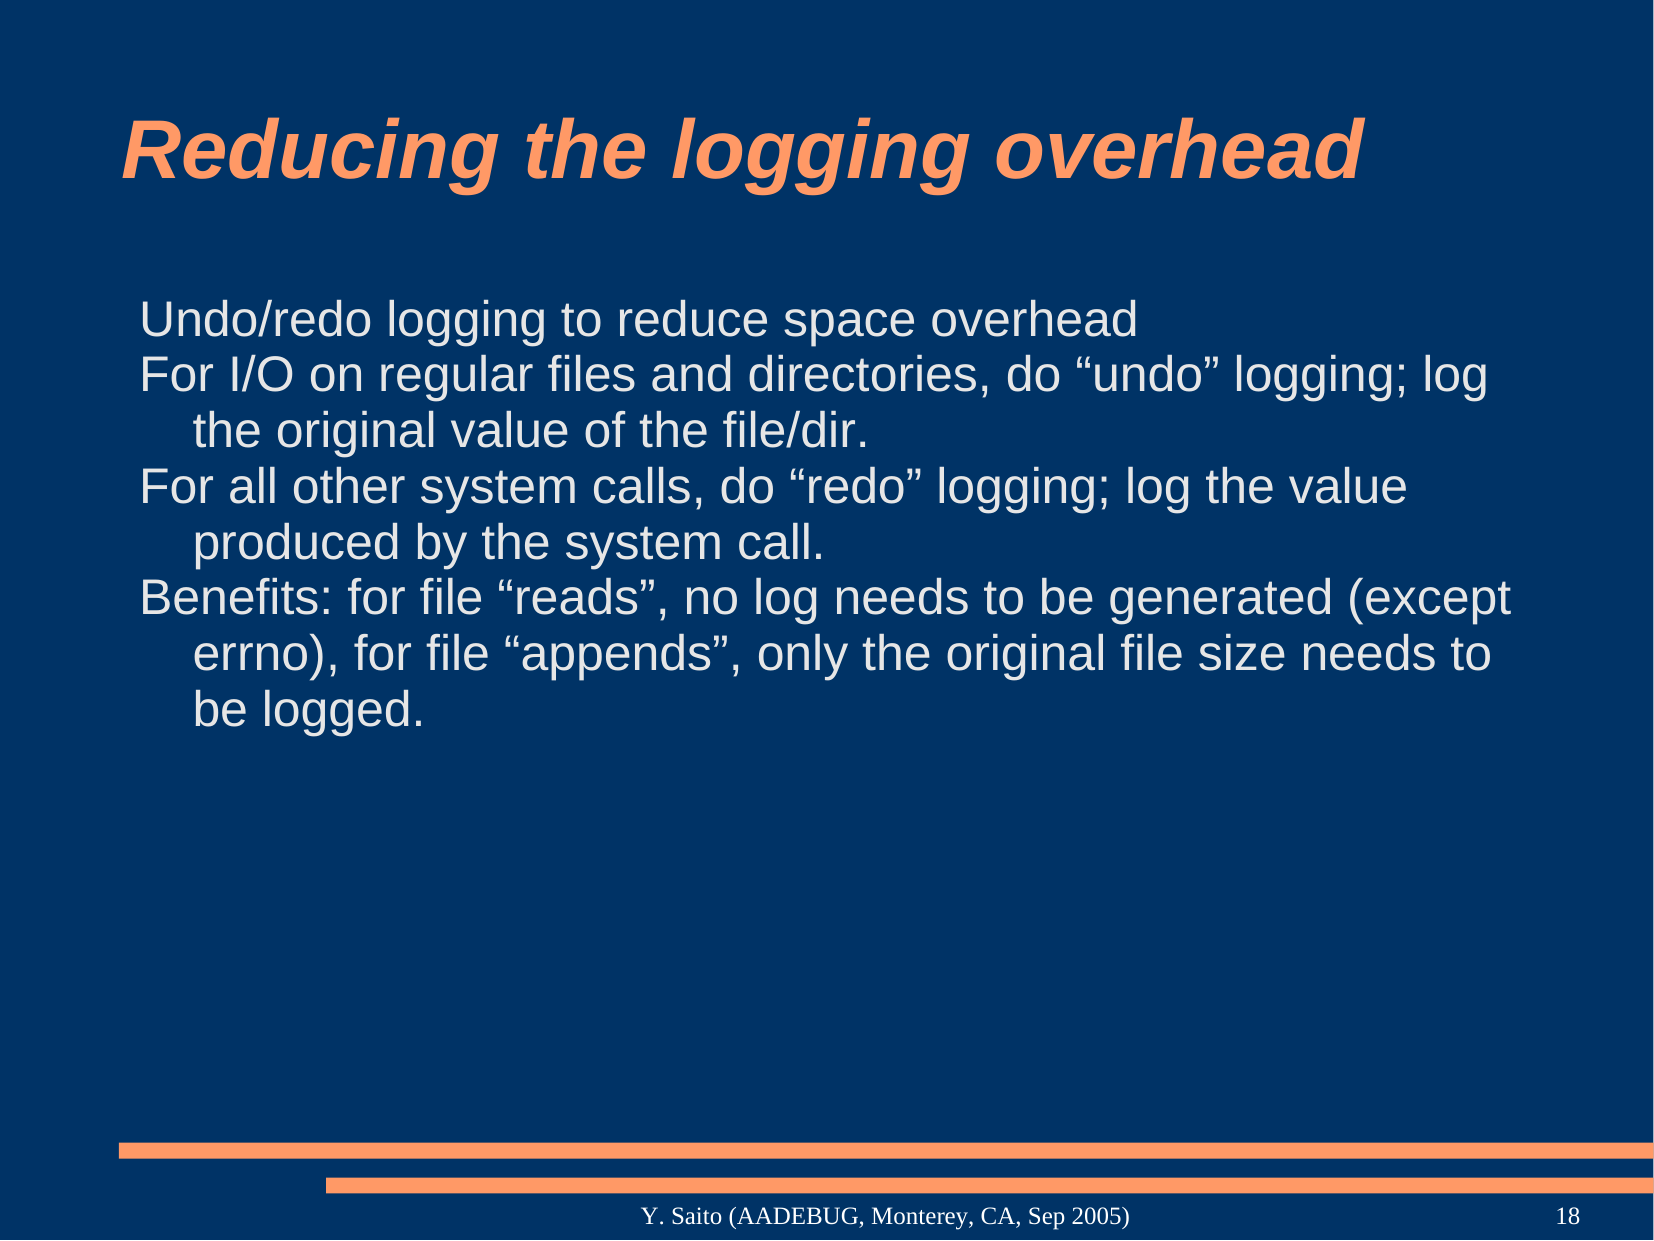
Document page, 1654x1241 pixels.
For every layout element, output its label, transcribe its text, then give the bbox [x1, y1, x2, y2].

list Undo/redo logging to reduce space overhead For I/O on regular files and directories, do “undo” logging; log the original value of the file/dir. For all other system calls, do “redo” logging; log the value produced by the system call. Benefits: for file “reads”, no log needs to be generated (except errno), for file “appends”, only the original file size needs to be logged. [121, 290, 1561, 1101]
title Reducing the logging overhead [121, 46, 1534, 254]
